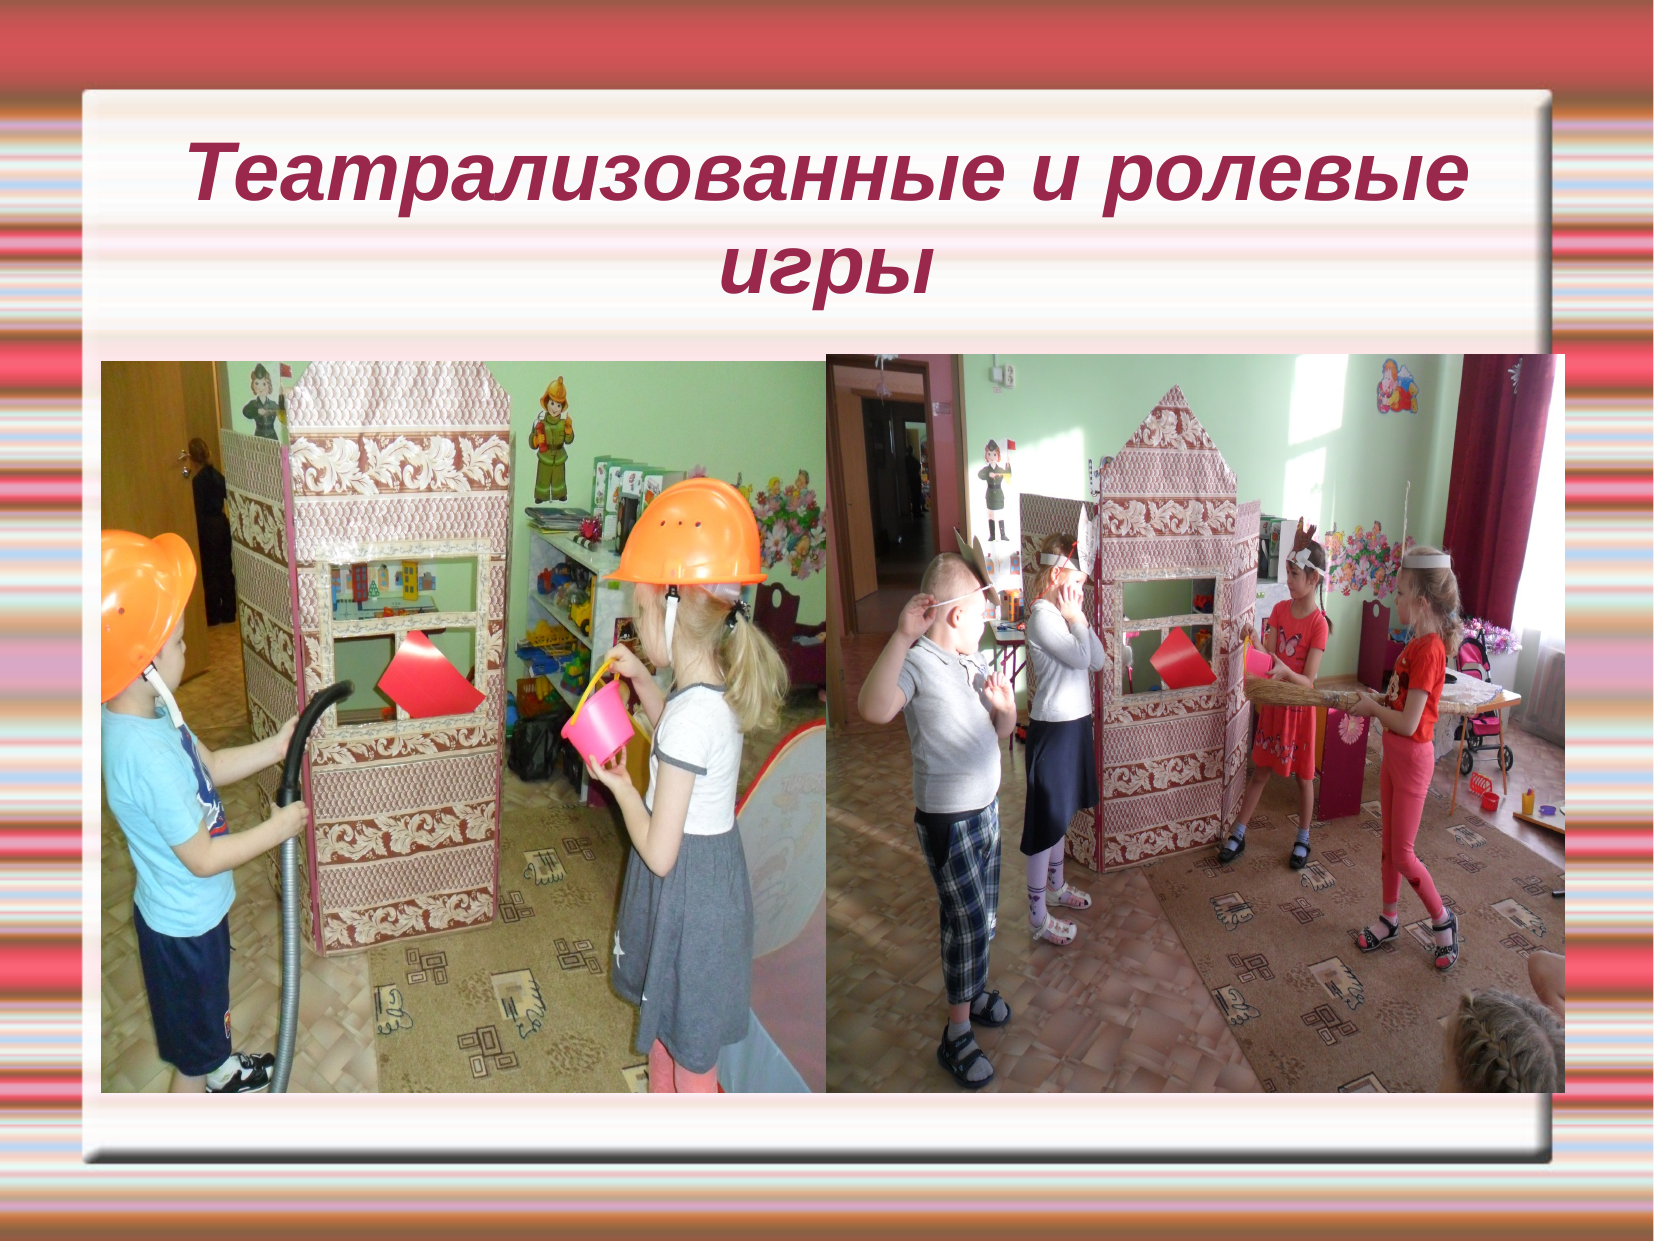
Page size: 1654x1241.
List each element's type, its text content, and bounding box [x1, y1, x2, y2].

title Театрализованные и ролевые игры [121, 114, 1534, 322]
picture [0, 0, 1654, 1241]
